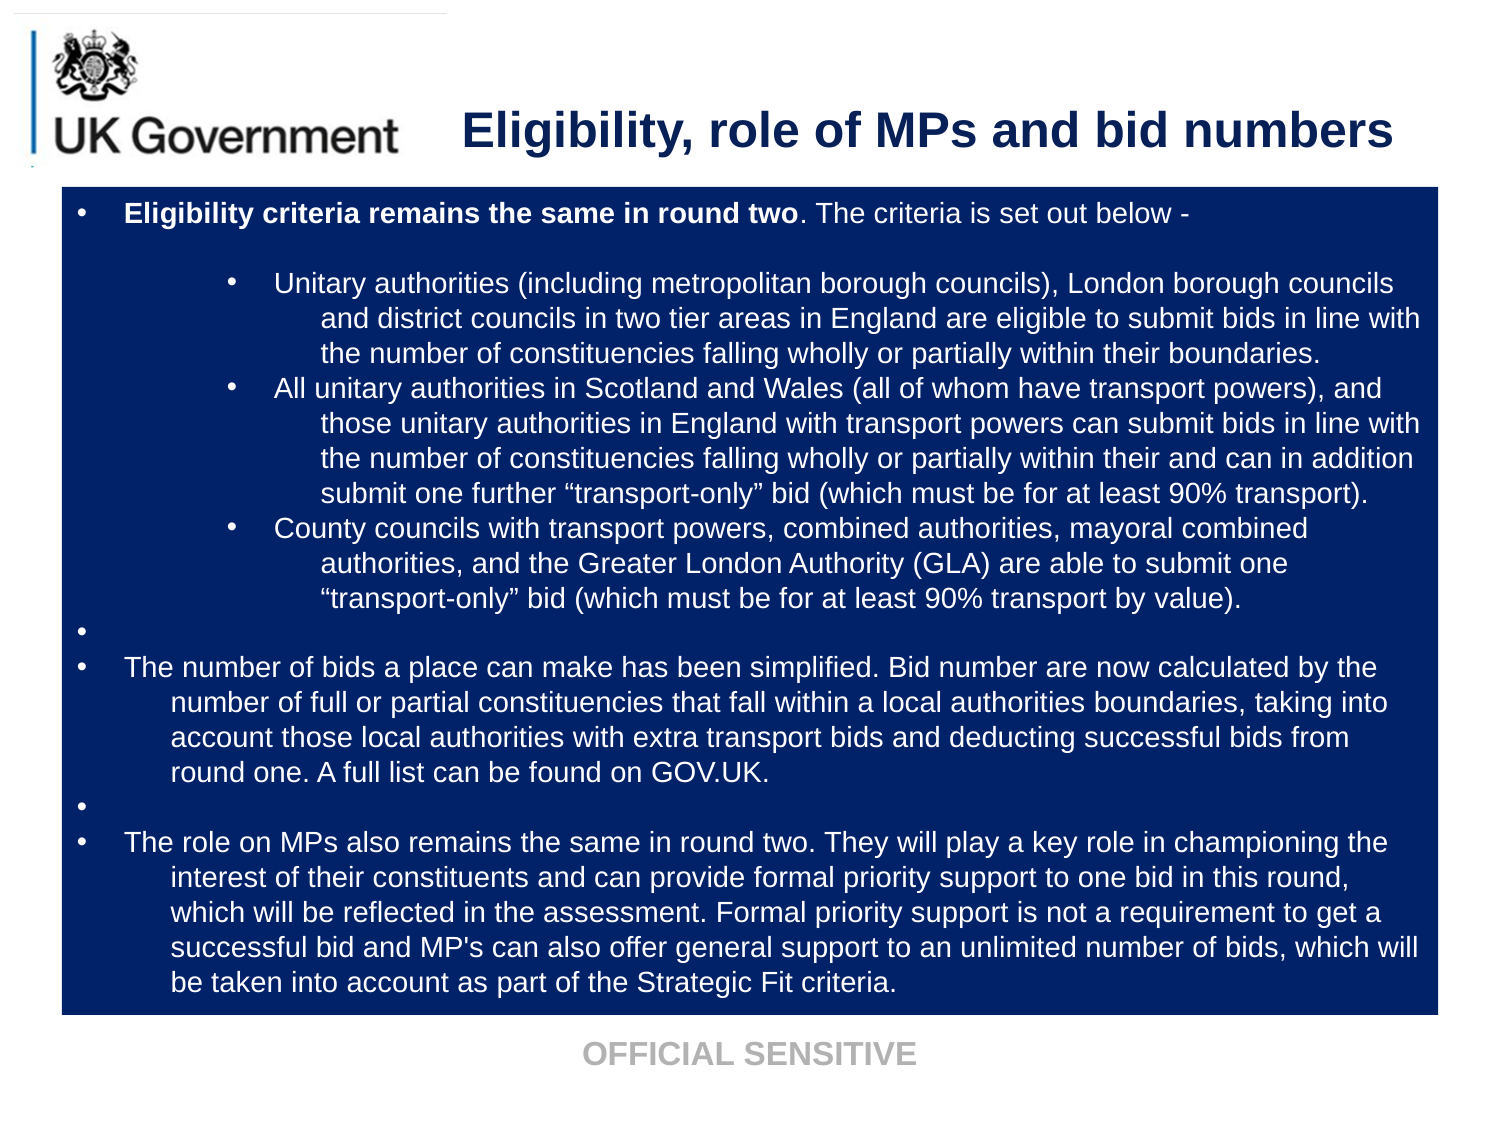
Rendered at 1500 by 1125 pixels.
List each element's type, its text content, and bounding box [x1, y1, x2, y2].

text_box Eligibility criteria remains the same in round two. The criteria is set out below - Unitary authorities (including metropolitan borough councils), London borough councils and district councils in two tier areas in England are eligible to submit bids in line with the number of constituencies falling wholly or partially within their boundaries. All unitary authorities in Scotland and Wales (all of whom have transport powers), and those unitary authorities in England with transport powers can submit bids in line with the number of constituencies falling wholly or partially within their and can in addition submit one further “transport-only” bid (which must be for at least 90% transport). County councils with transport powers, combined authorities, mayoral combined authorities, and the Greater London Authority (GLA) are able to submit one “transport-only” bid (which must be for at least 90% transport by value). The number of bids a place can make has been simplified. Bid number are now calculated by the number of full or partial constituencies that fall within a local authorities boundaries, taking into account those local authorities with extra transport bids and deducting successful bids from round one. A full list can be found on GOV.UK. The role on MPs also remains the same in round two. They will play a key role in championing the interest of their constituents and can provide formal priority support to one bid in this round, which will be reflected in the assessment. Formal priority support is not a requirement to get a successful bid and MP's can also offer general support to an unlimited number of bids, which will be taken into account as part of the Strategic Fit criteria. [61, 186, 1439, 1015]
title Eligibility, role of MPs and bid numbers [447, 89, 1500, 166]
picture [14, 0, 447, 166]
